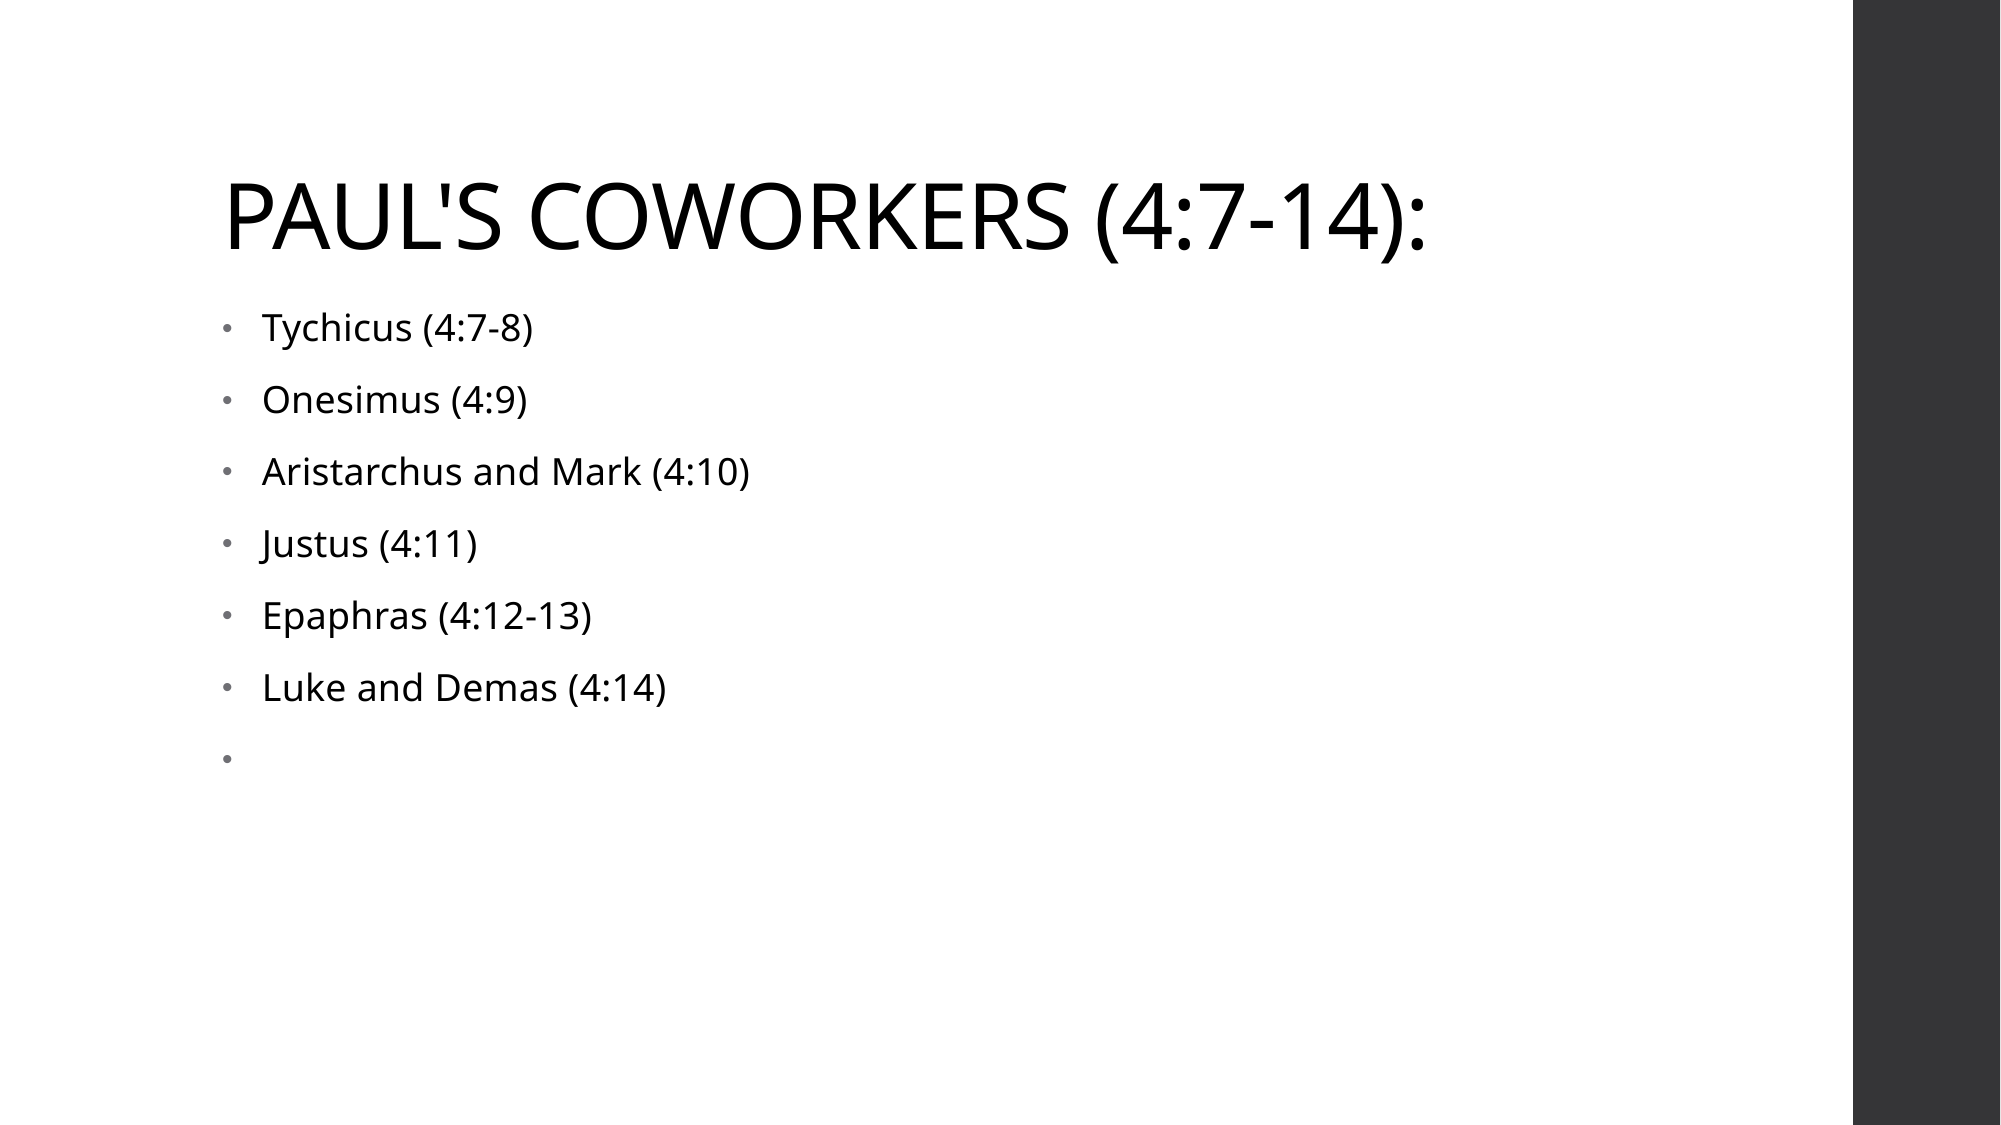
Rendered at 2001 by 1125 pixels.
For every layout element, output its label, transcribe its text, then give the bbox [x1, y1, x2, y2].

title PAUL'S COWORKERS (4:7-14): [206, 60, 1797, 278]
list Tychicus (4:7-8) Onesimus (4:9) Aristarchus and Mark (4:10) Justus (4:11) Epaphras (4:12-13) Luke and Demas (4:14) [206, 299, 1617, 1014]
